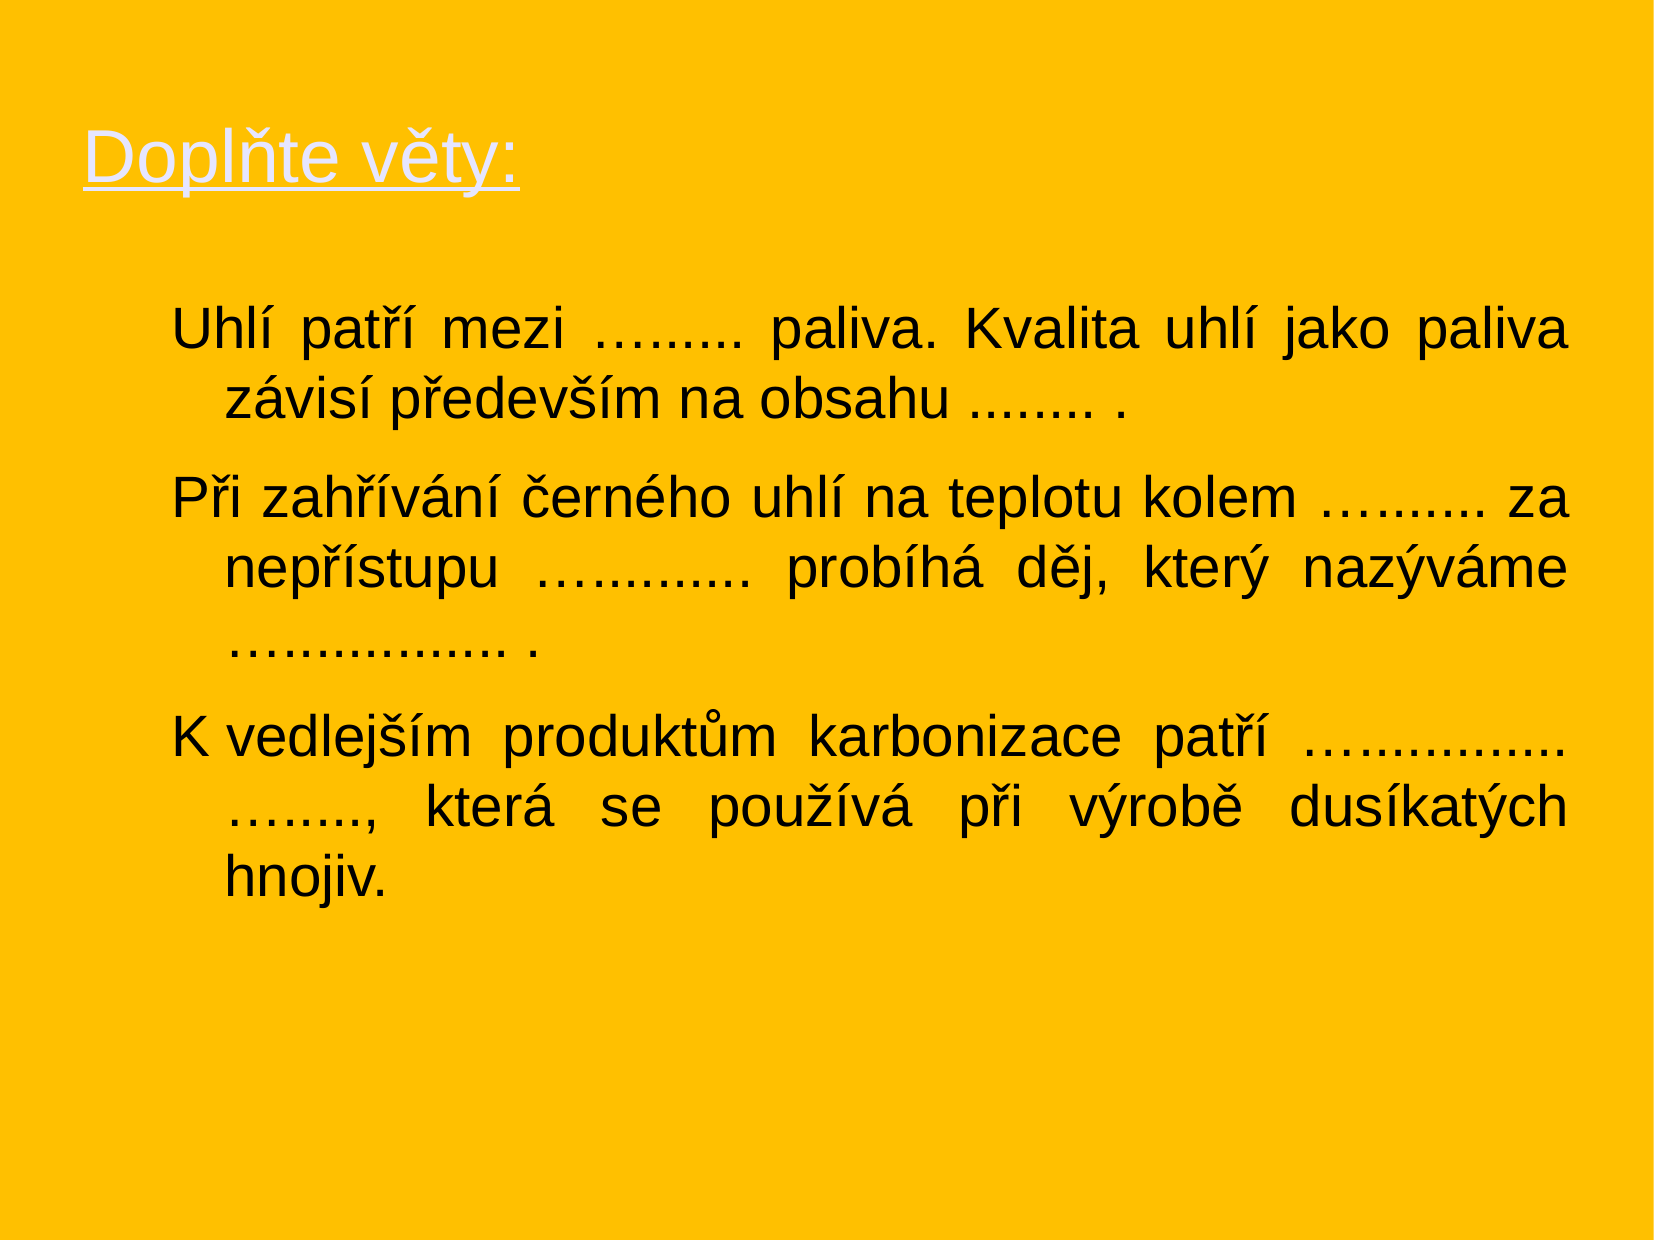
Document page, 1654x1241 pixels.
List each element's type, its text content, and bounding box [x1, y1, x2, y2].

title Doplňte věty: [82, 49, 1571, 257]
list Uhlí patří mezi …...... paliva. Kvalita uhlí jako paliva závisí především na obsahu ........ . Při zahřívání černého uhlí na teplotu kolem …....... za nepřístupu ….......... probíhá děj, který nazýváme ….............. . K vedlejším produktům karbonizace patří …............. …....., která se používá při výrobě dusíkatých hnojiv. [82, 290, 1571, 1109]
